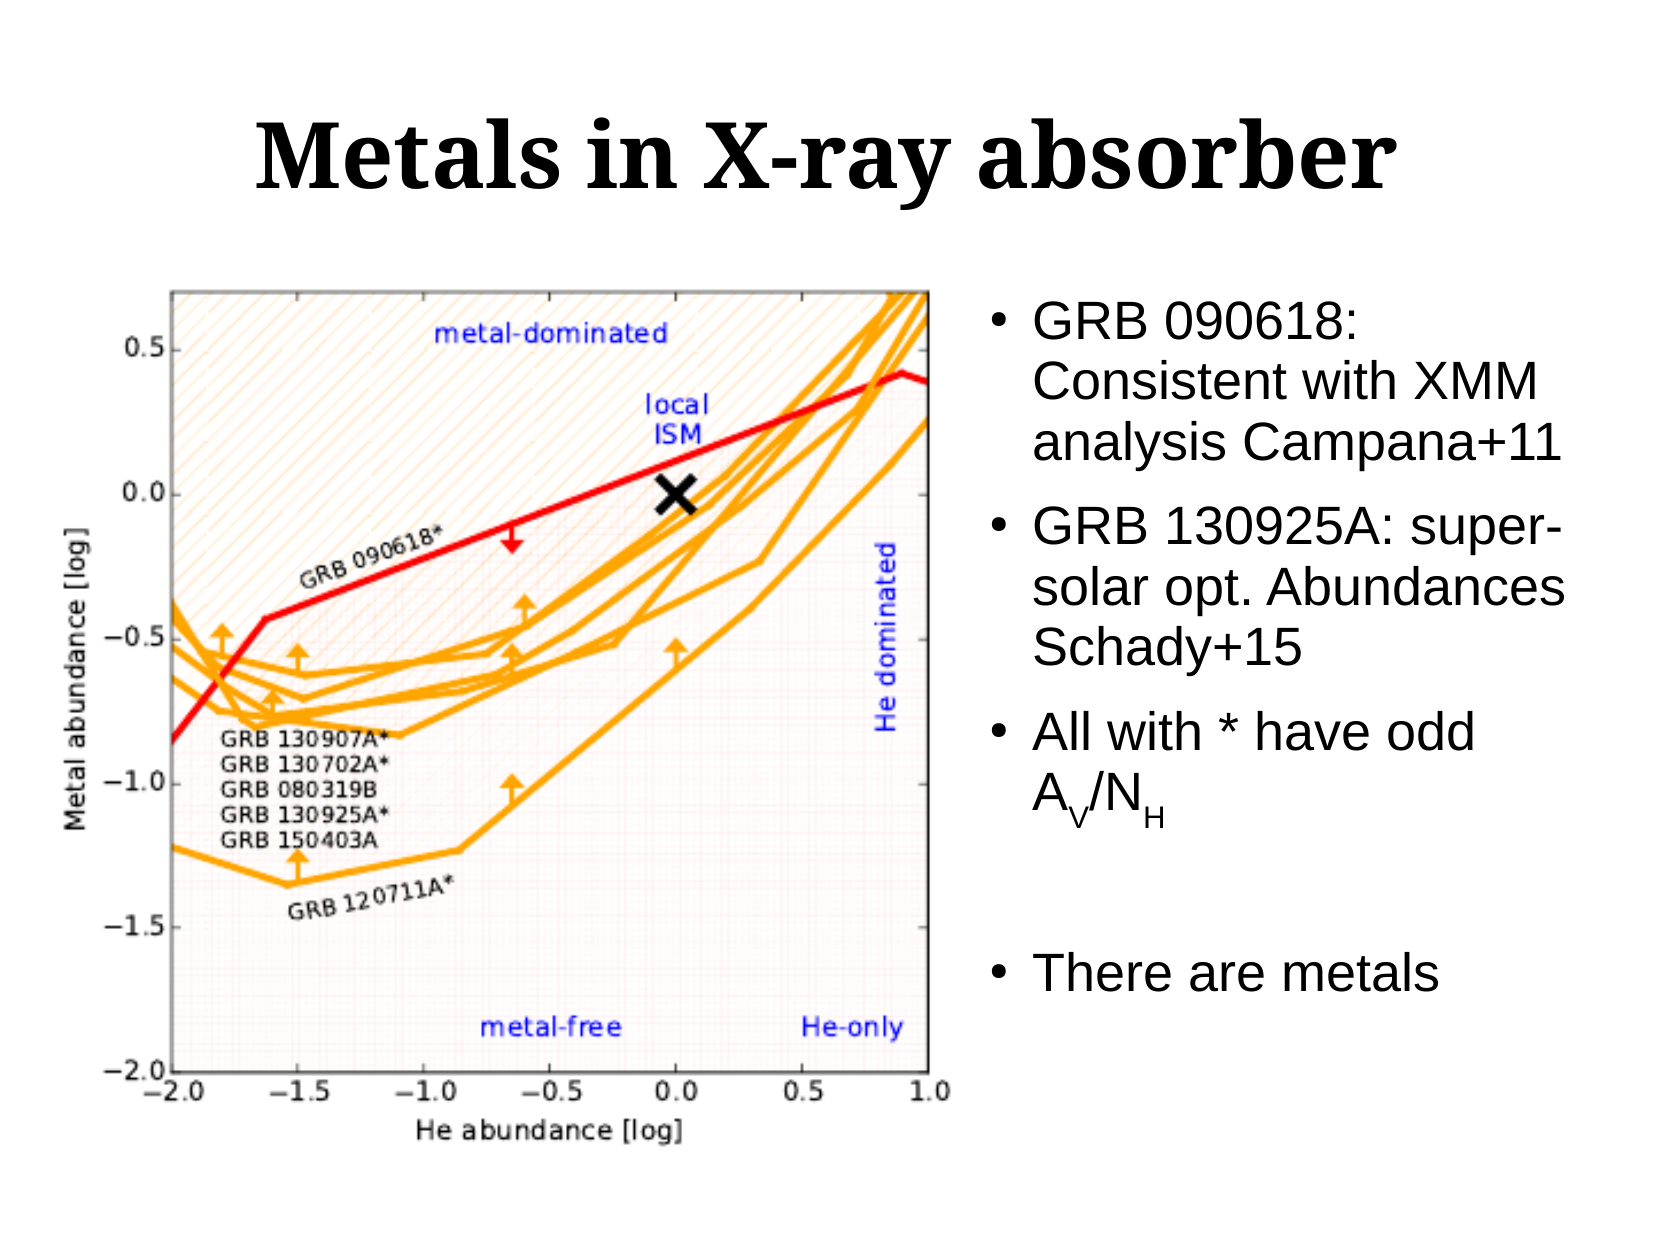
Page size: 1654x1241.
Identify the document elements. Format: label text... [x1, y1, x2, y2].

list GRB 090618: Consistent with XMM analysis Campana+11 GRB 130925A: super-solar opt. Abundances Schady+15 All with * have odd AV/NH There are metals [976, 290, 1621, 1010]
title Metals in X-ray absorber [82, 49, 1571, 257]
picture [30, 256, 976, 1170]
